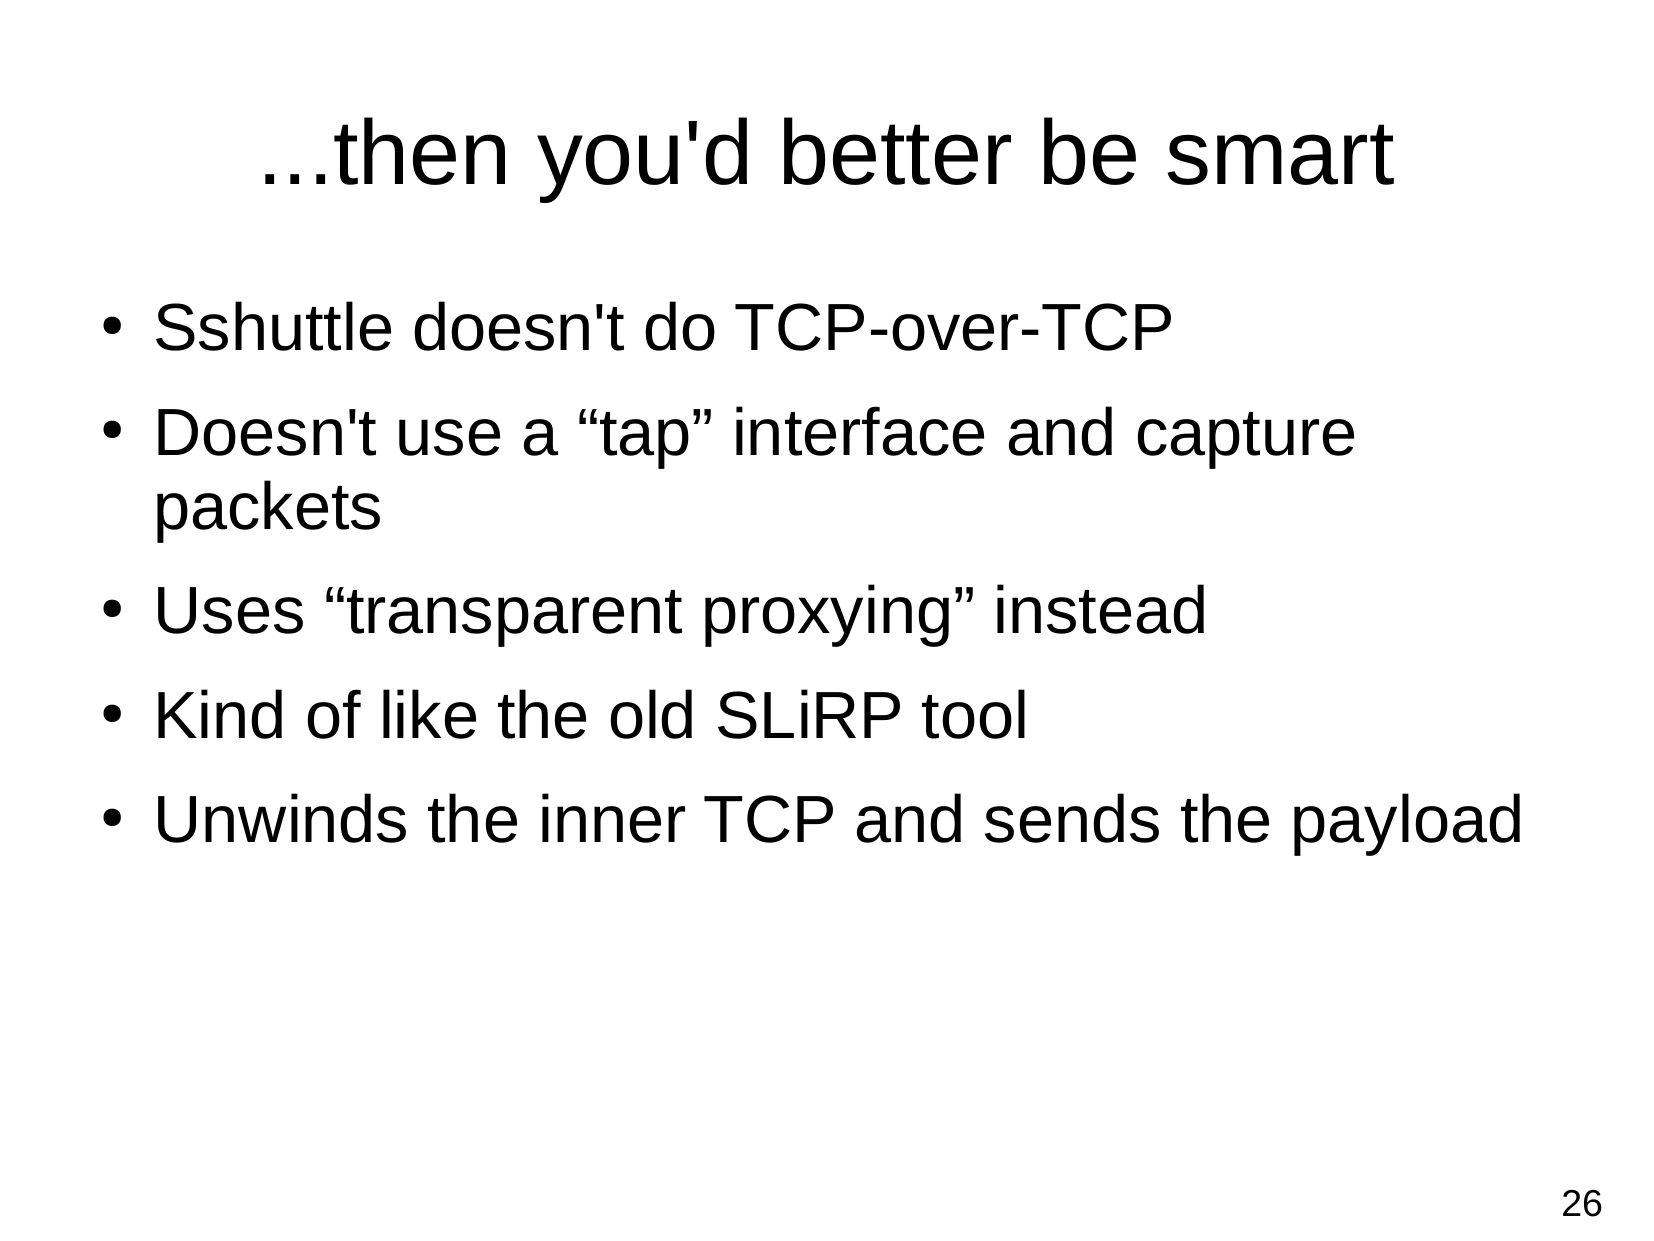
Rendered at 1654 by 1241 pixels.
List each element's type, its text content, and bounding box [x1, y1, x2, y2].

list Sshuttle doesn't do TCP-over-TCP Doesn't use a “tap” interface and capture packets Uses “transparent proxying” instead Kind of like the old SLiRP tool Unwinds the inner TCP and sends the payload [82, 290, 1571, 1109]
title ...then you'd better be smart [82, 49, 1571, 257]
text_box 26 [1546, 1174, 1619, 1232]
